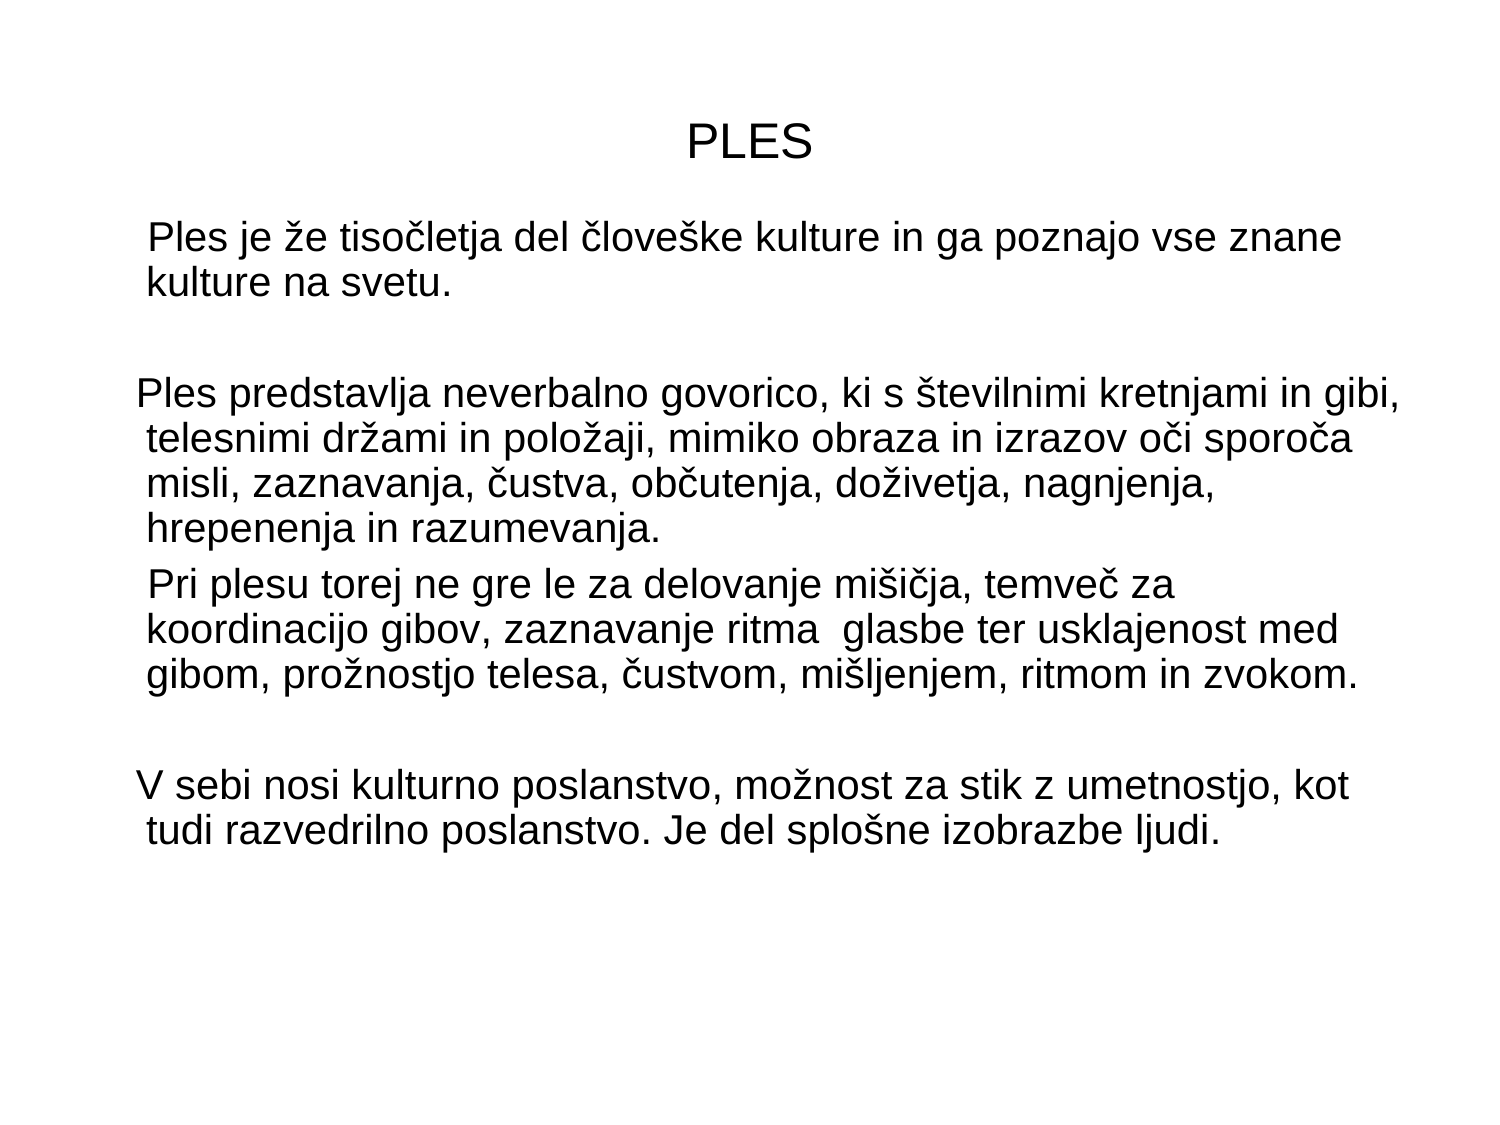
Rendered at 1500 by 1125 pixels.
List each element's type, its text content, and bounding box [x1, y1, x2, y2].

list Ples je že tisočletja del človeške kulture in ga poznajo vse znane kulture na svetu. Ples predstavlja neverbalno govorico, ki s številnimi kretnjami in gibi, telesnimi držami in položaji, mimiko obraza in izrazov oči sporoča misli, zaznavanja, čustva, občutenja, doživetja, nagnjenja, hrepenenja in razumevanja. Pri plesu torej ne gre le za delovanje mišičja, temveč za koordinacijo gibov, zaznavanje ritma glasbe ter usklajenost med gibom, prožnostjo telesa, čustvom, mišljenjem, ritmom in zvokom. V sebi nosi kulturno poslanstvo, možnost za stik z umetnostjo, kot tudi razvedrilno poslanstvo. Je del splošne izobrazbe ljudi. [75, 208, 1426, 1006]
title PLES [75, 45, 1426, 208]
